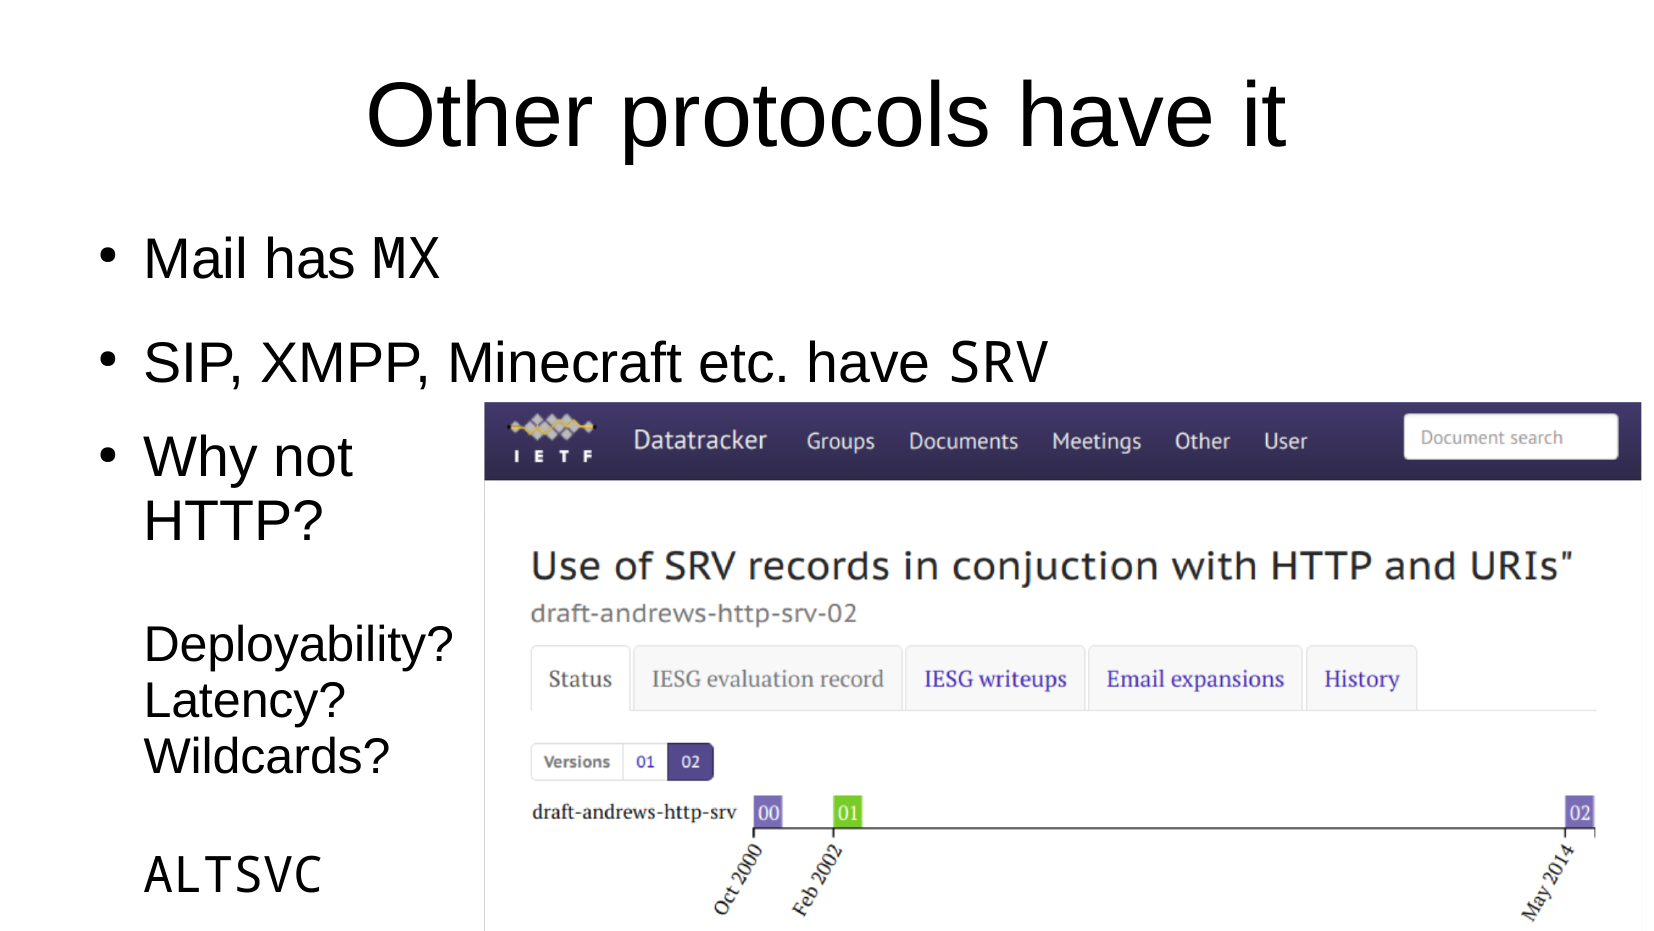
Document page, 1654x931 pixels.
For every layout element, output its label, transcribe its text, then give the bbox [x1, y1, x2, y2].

title Other protocols have it [82, 37, 1571, 193]
list Mail has MX SIP, XMPP, Minecraft etc. have SRV Why not HTTP? Deployability? Latency? Wildcards? ALTSVC [82, 217, 1571, 910]
picture [484, 402, 1642, 931]
